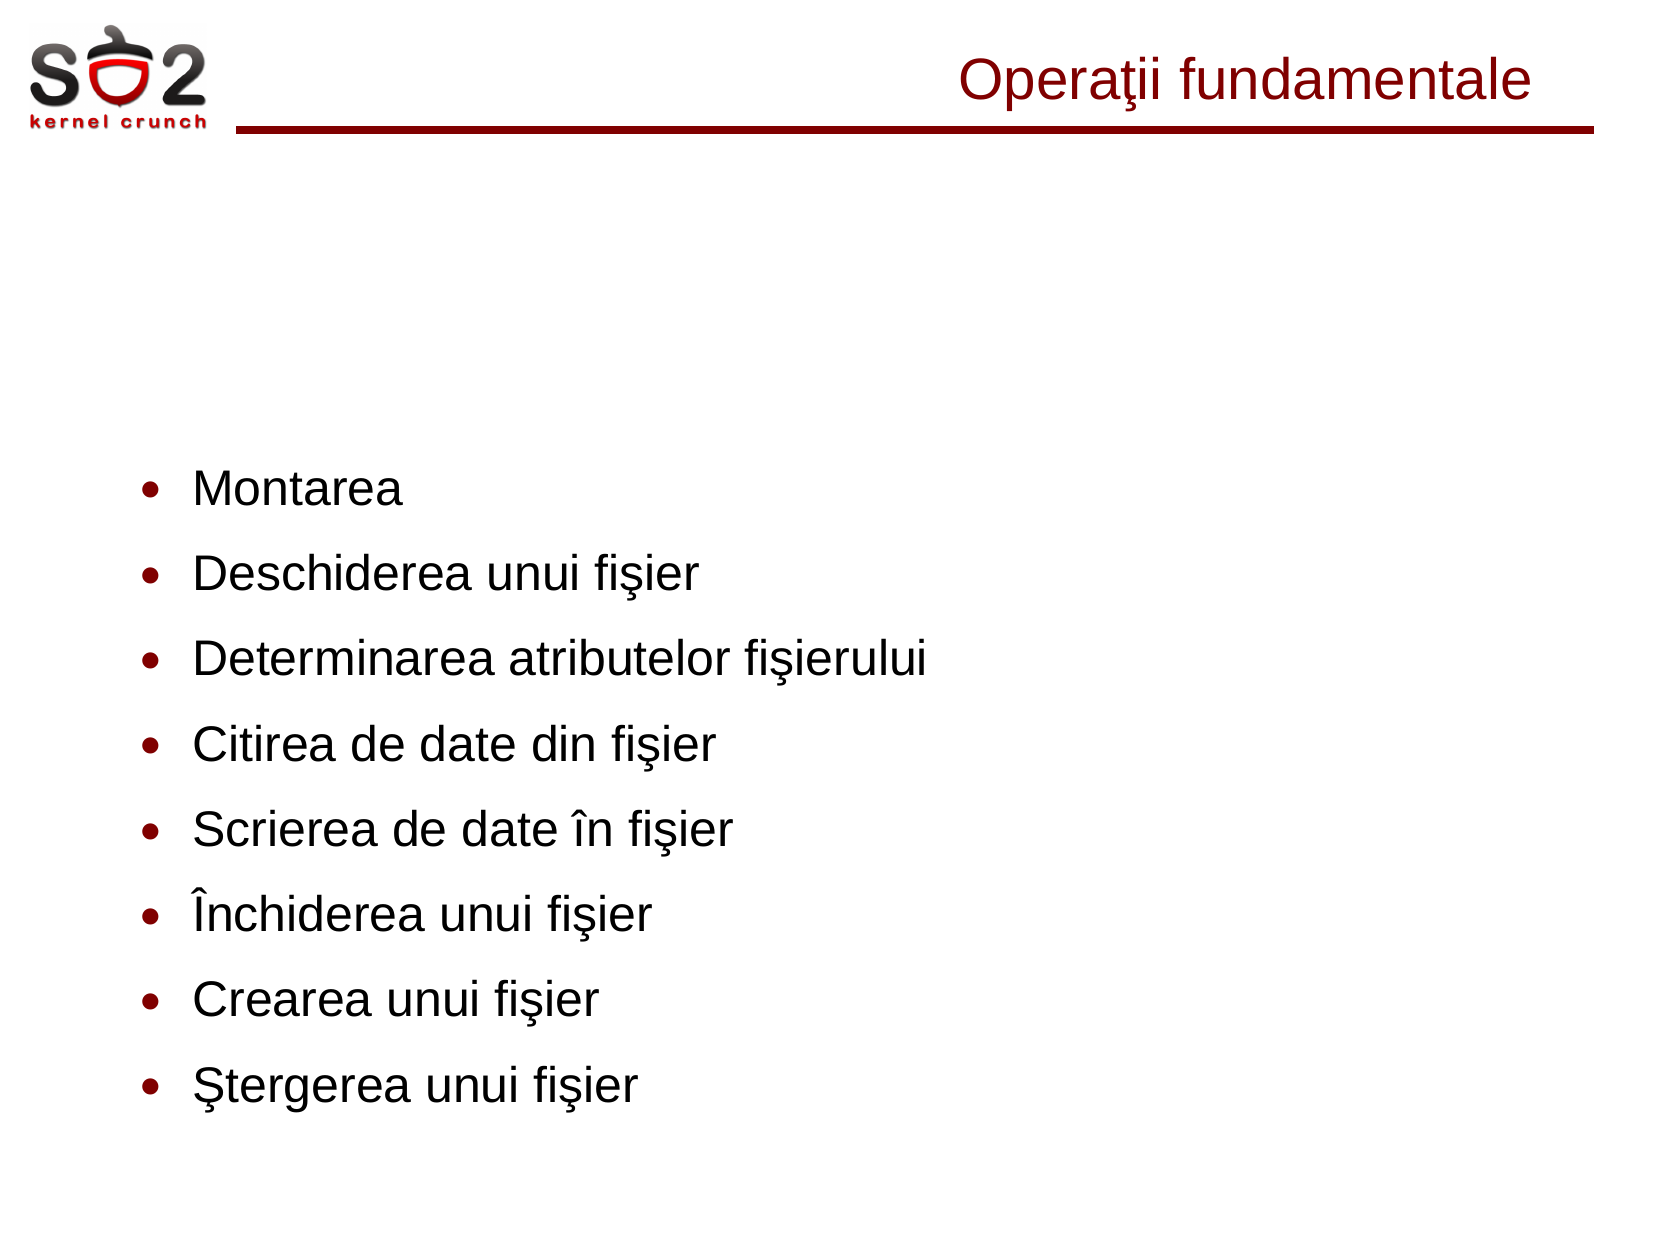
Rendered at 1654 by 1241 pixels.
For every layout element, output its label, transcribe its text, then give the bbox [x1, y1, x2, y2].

list Montarea Deschiderea unui fişier Determinarea atributelor fişierului Citirea de date din fişier Scrierea de date în fişier Închiderea unui fişier Crearea unui fişier Ştergerea unui fişier [121, 395, 1534, 1177]
picture [29, 23, 121, 130]
title Operaţii fundamentale [121, 11, 1534, 148]
